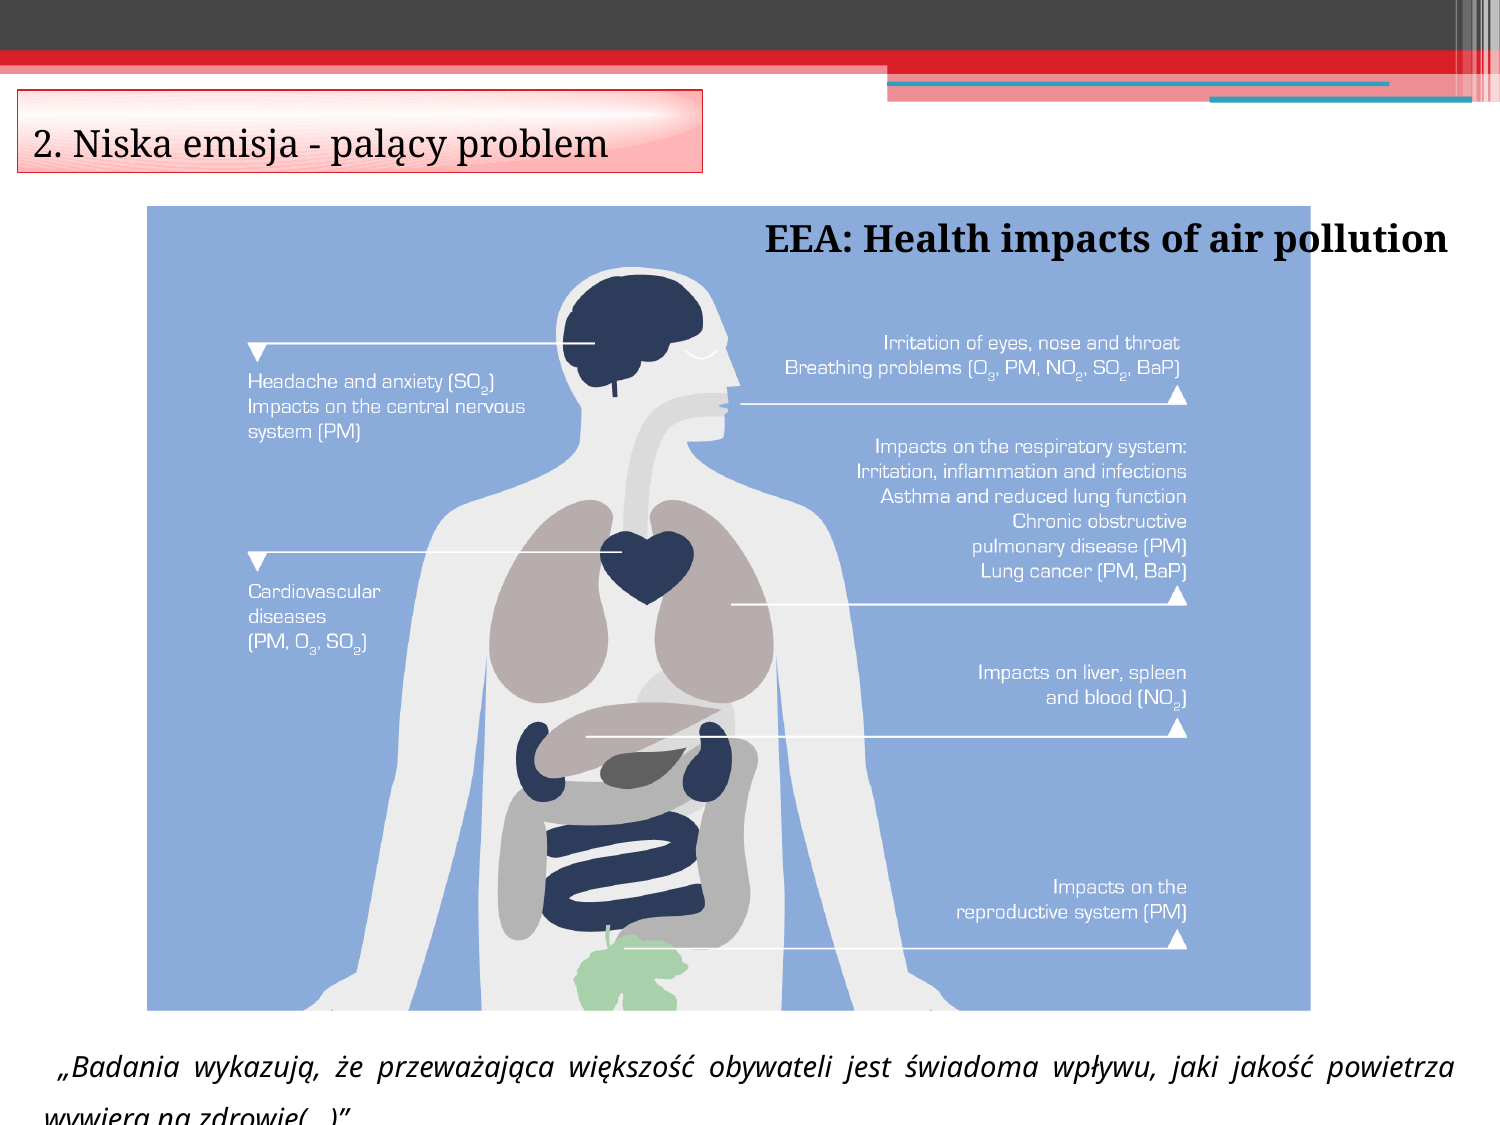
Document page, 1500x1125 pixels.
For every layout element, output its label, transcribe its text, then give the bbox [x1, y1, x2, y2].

list „Badania wykazują, że przeważająca większość obywateli jest świadoma wpływu, jaki jakość powietrza wywiera na zdrowie(…)” Komisarz ds. środowiska Janez Potočnik [29, 1023, 1471, 1125]
text_box EEA: Health impacts of air pollution [750, 208, 1483, 268]
picture [147, 206, 1317, 1023]
text_box 2. Niska emisja - palący problem [17, 90, 703, 173]
